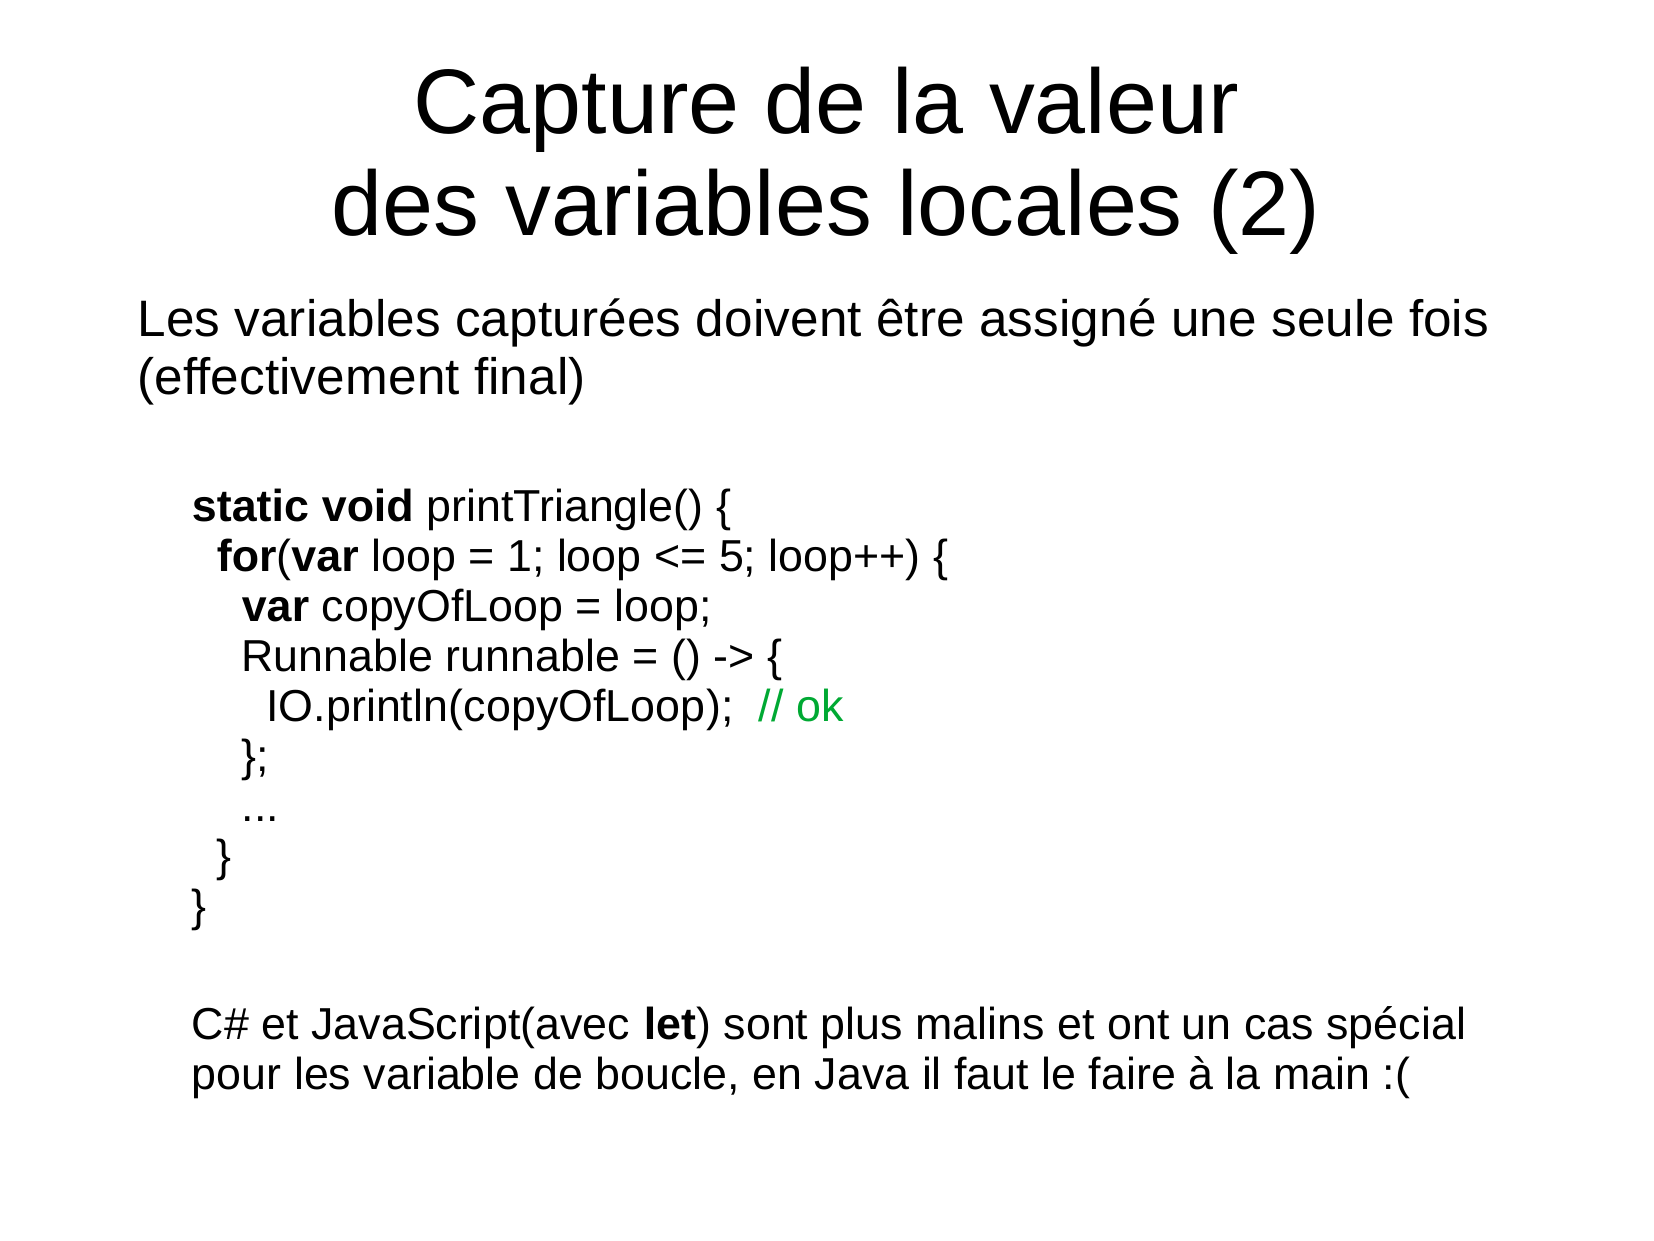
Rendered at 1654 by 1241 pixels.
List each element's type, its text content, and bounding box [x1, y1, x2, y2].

list Les variables capturées doivent être assigné une seule fois (effectivement final) static void printTriangle() { for(var loop = 1; loop <= 5; loop++) { var copyOfLoop = loop; Runnable runnable = () -> { IO.println(copyOfLoop); // ok }; ... } } C# et JavaScript(avec let) sont plus malins et ont un cas spécial pour les variable de boucle, en Java il faut le faire à la main :( [82, 290, 1571, 1111]
title Capture de la valeur des variables locales (2) [82, 49, 1571, 257]
